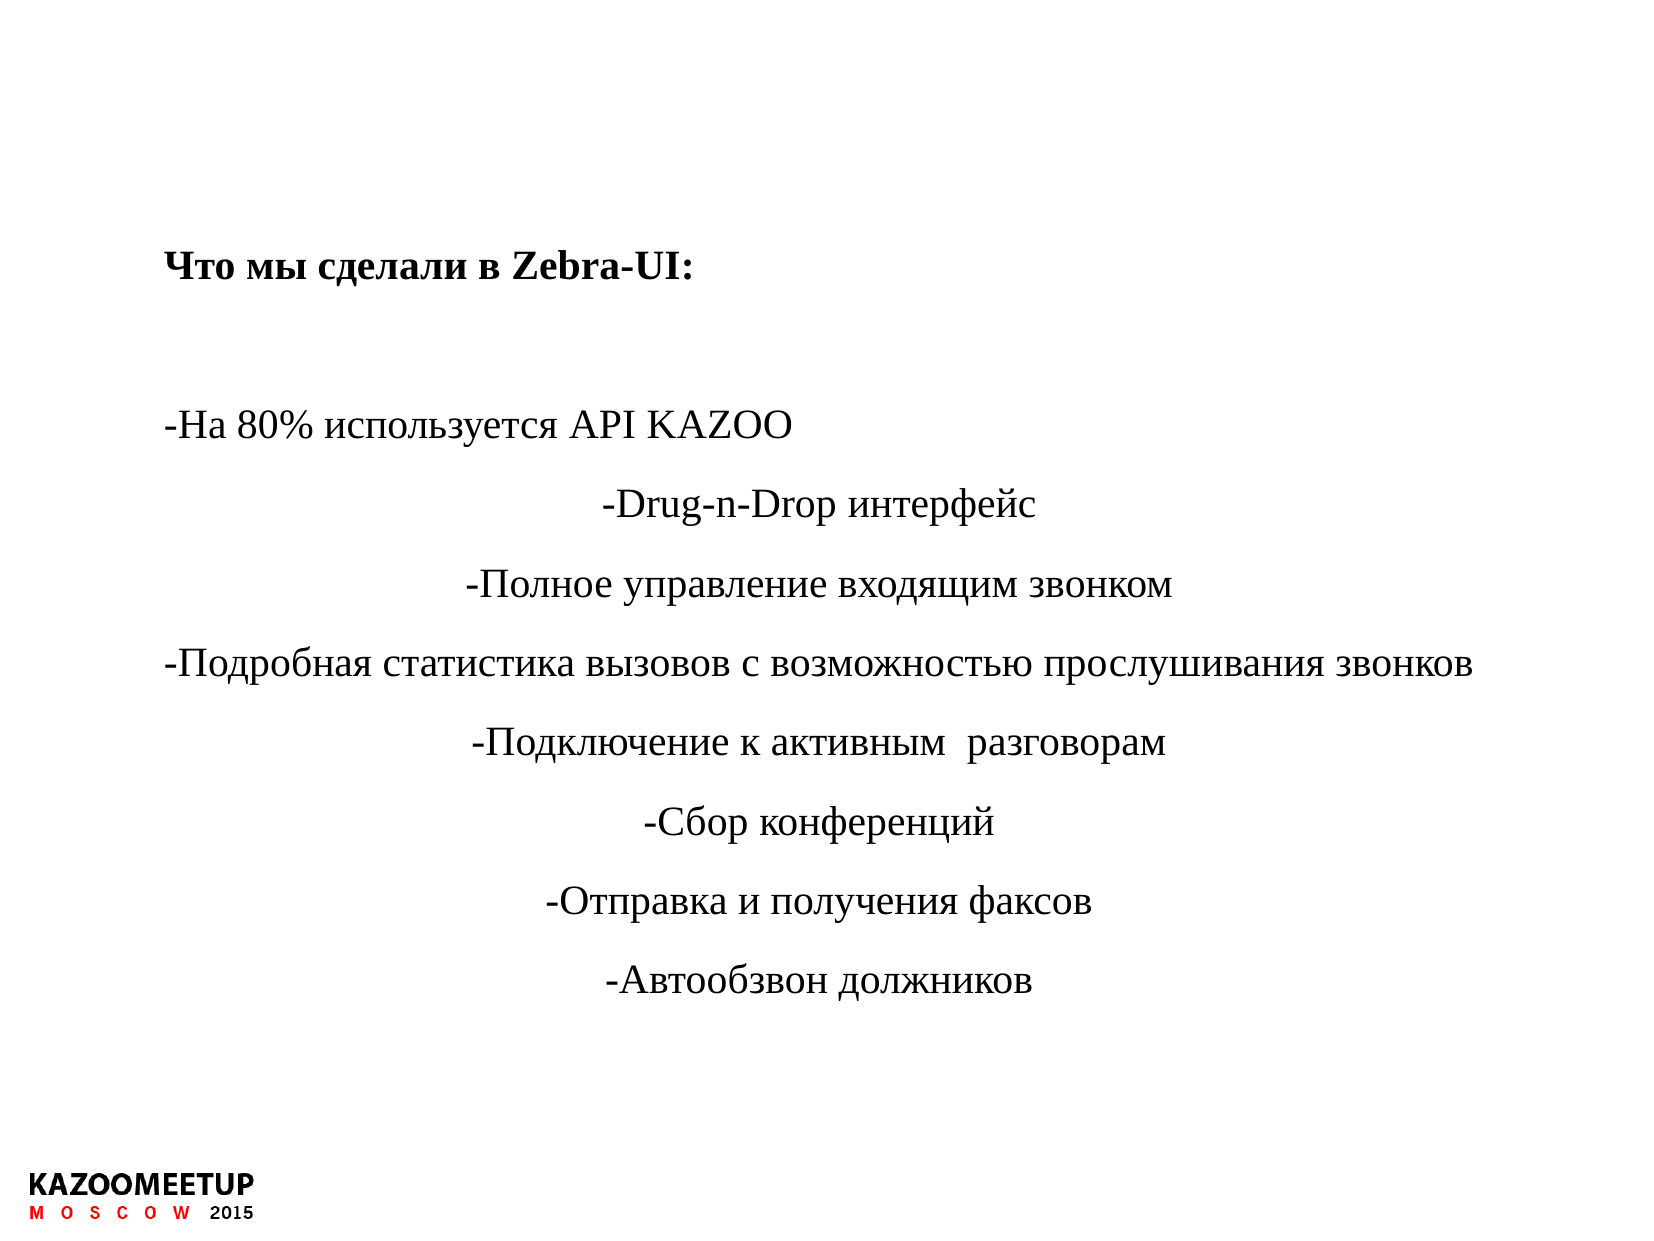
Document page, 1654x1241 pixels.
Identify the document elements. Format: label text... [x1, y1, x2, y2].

picture [21, 1157, 262, 1233]
subtitle Что мы сделали в Zebra-UI: -На 80% используется API KAZOO -Drug-n-Drop интерфейс -Полное управление входящим звонком -Подробная статистика вызовов с возможностью прослушивания звонков -Подключение к активным разговорам -Сбор конференций -Отправка и получения факсов -Автообзвон должников [75, 88, 1564, 1152]
